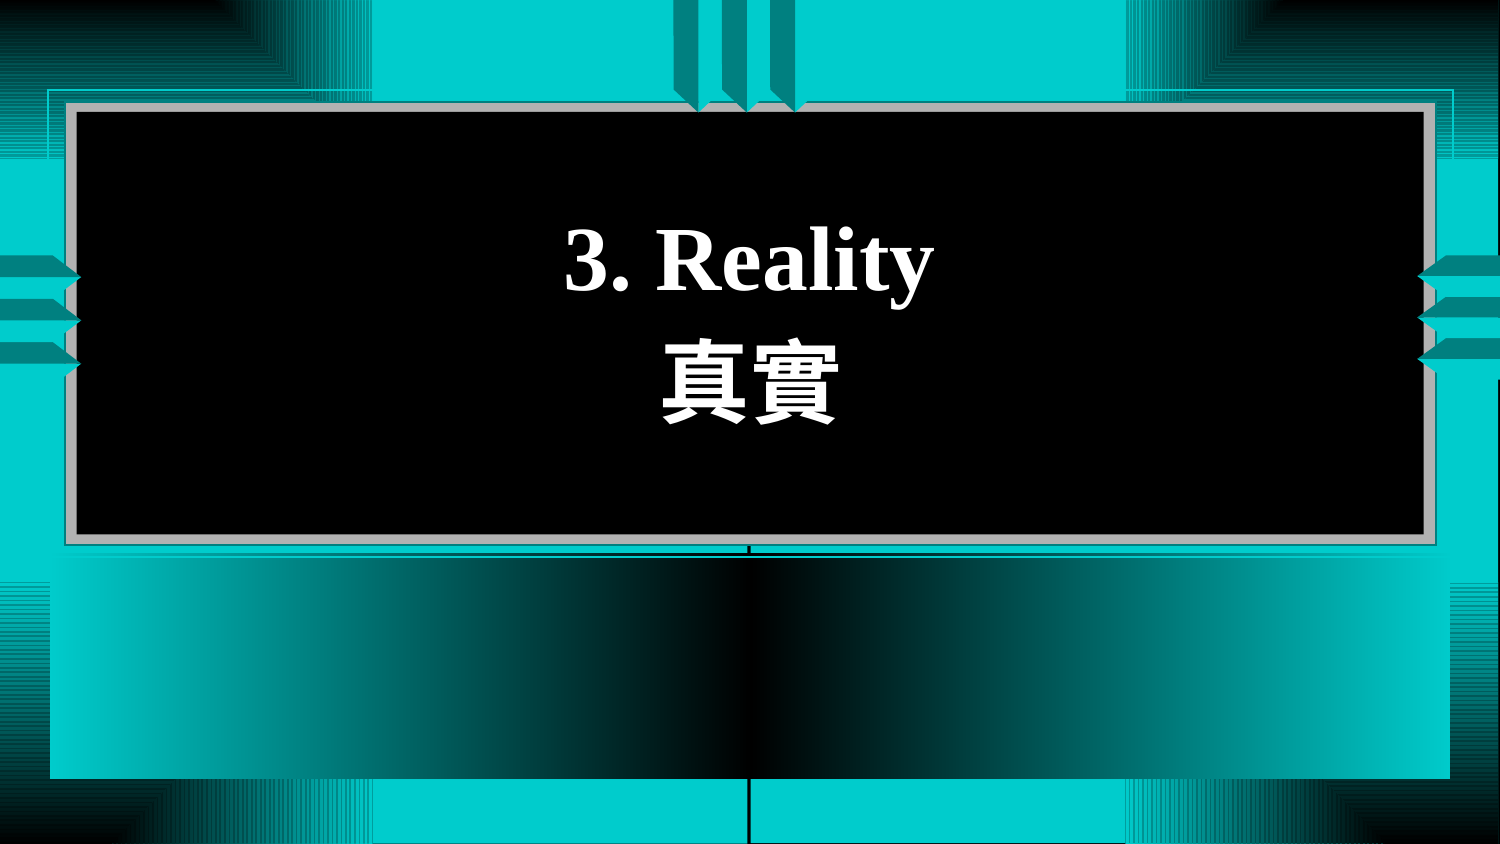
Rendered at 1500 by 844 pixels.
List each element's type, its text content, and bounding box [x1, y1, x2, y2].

title 3. Reality 真實 [112, 201, 1388, 451]
